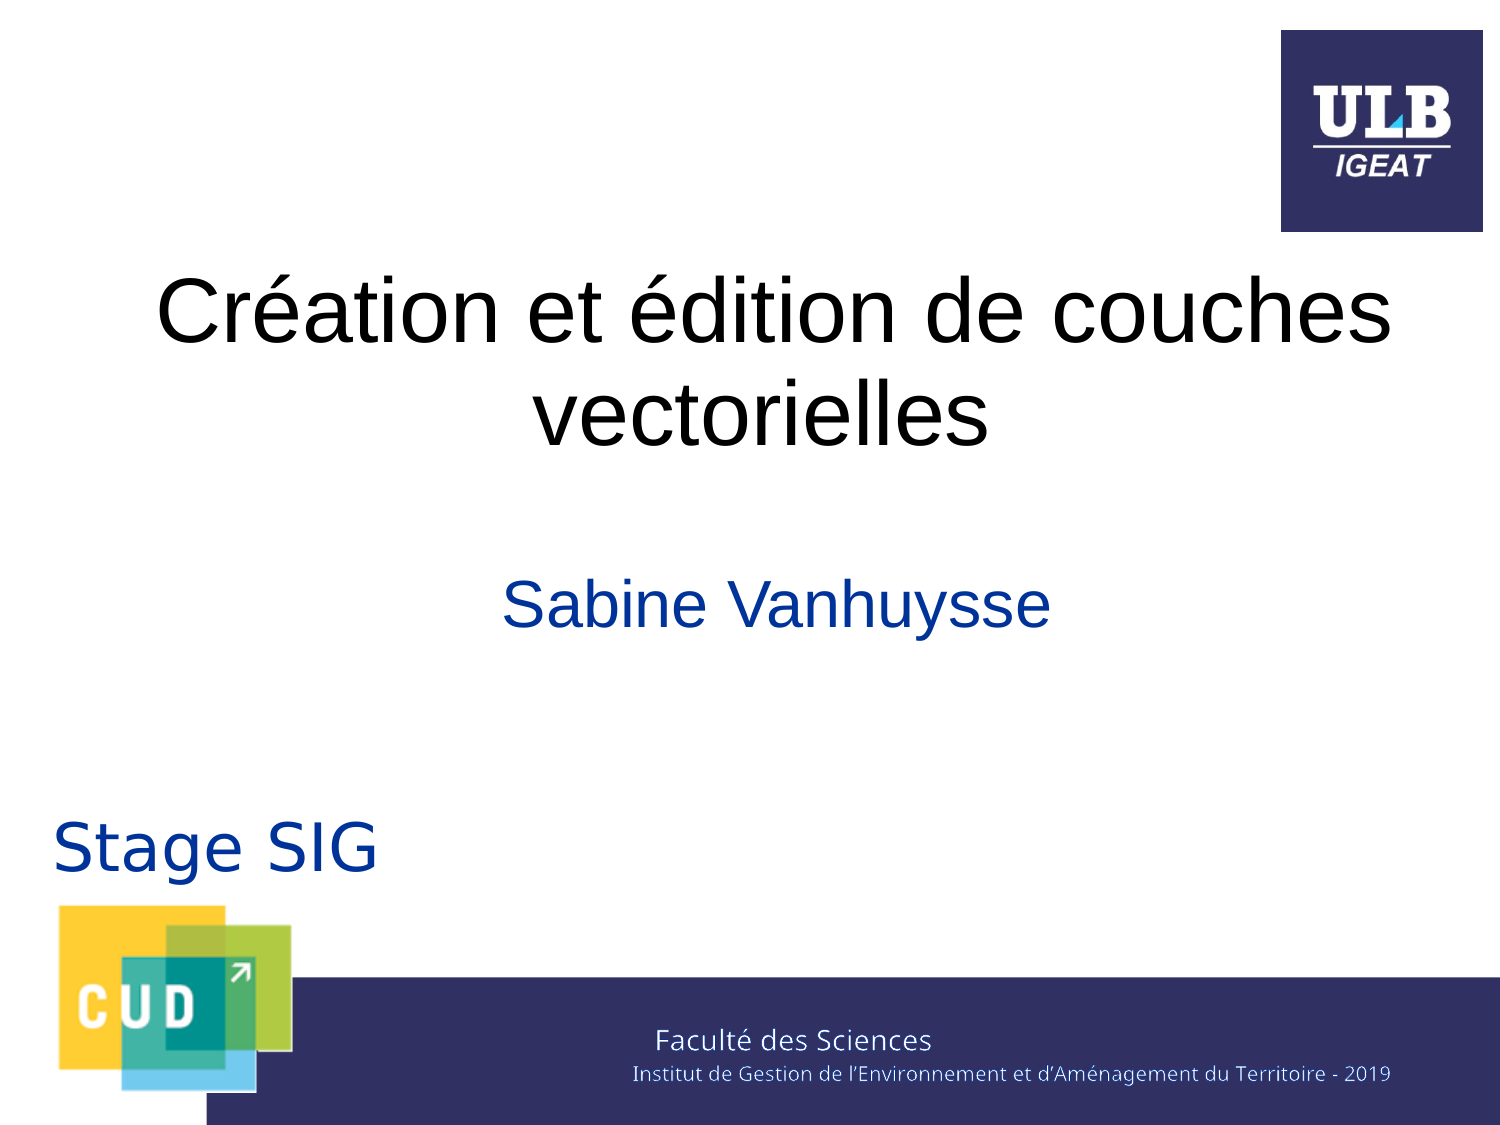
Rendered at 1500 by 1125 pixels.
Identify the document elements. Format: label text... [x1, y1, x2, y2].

subtitle Sabine Vanhuysse [129, 364, 1425, 944]
text_box Faculté des Sciences [639, 1011, 948, 1067]
picture [53, 903, 296, 1093]
picture [1281, 30, 1483, 232]
title Création et édition de couches vectorielles [129, 259, 1421, 364]
text_box Institut de Gestion de l’Environnement et d’Aménagement du Territoire - 2019 [617, 1051, 1412, 1095]
text_box Stage SIG [47, 814, 386, 890]
